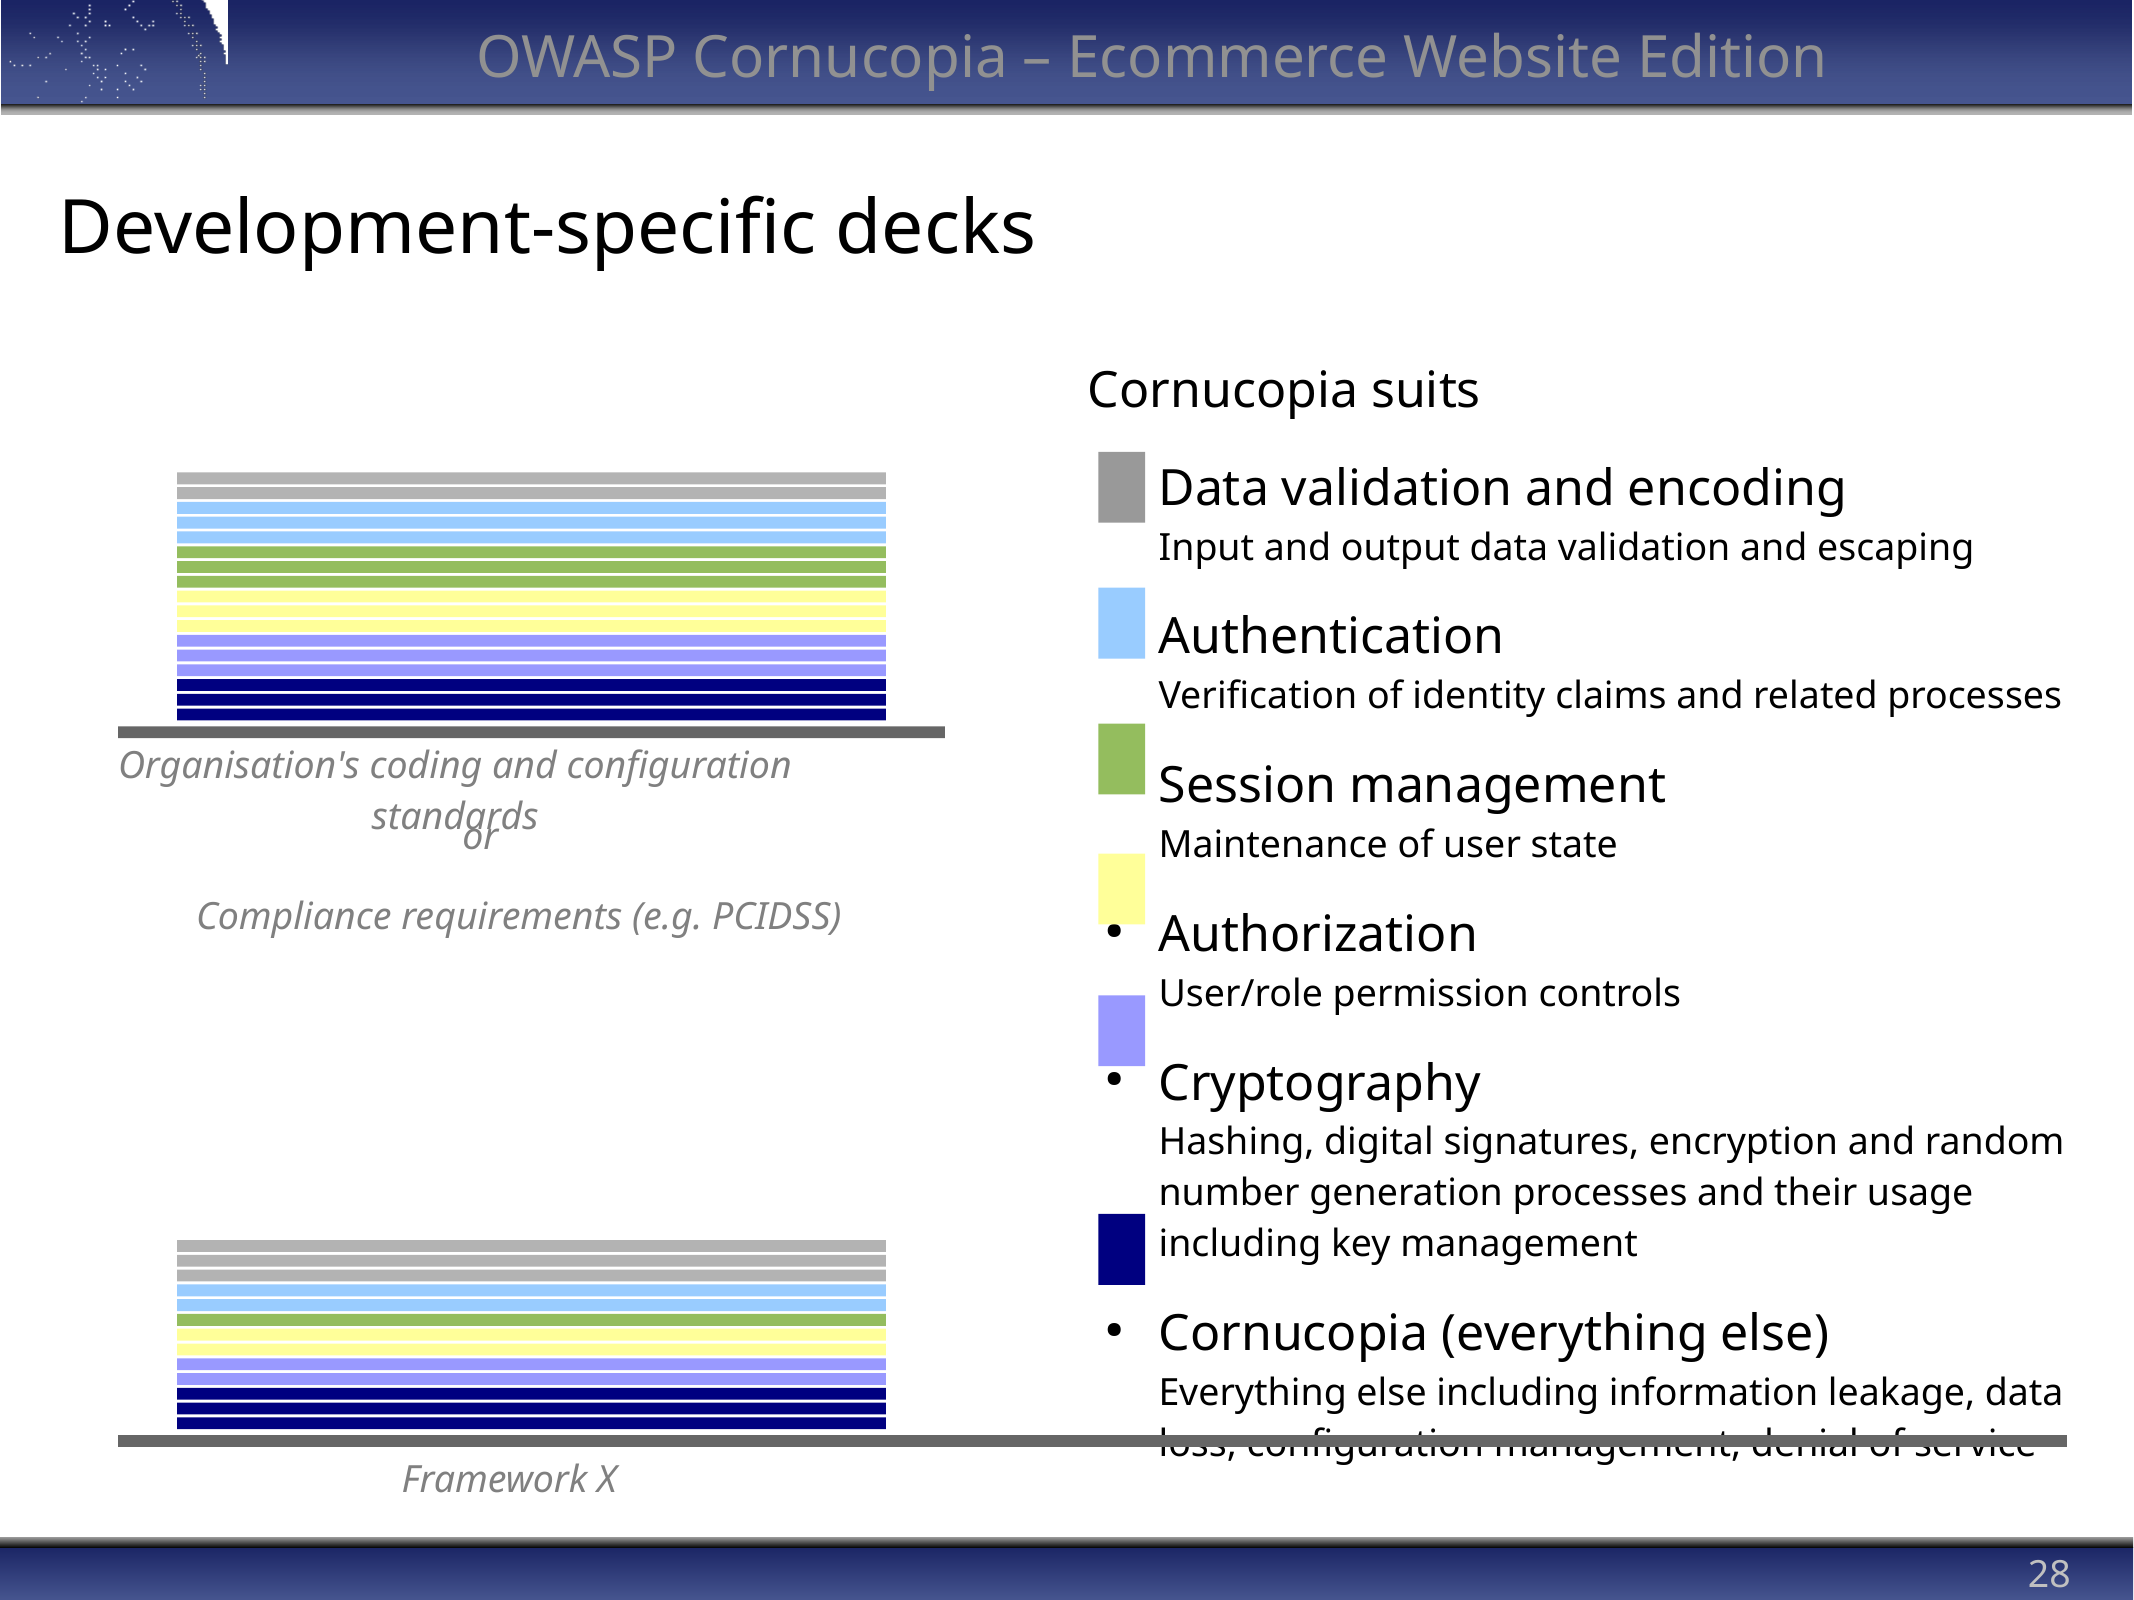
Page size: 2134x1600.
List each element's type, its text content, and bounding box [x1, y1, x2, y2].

list [177, 590, 886, 603]
list [177, 1402, 886, 1415]
list [177, 664, 886, 677]
list [177, 1373, 886, 1385]
list [1098, 1213, 1146, 1285]
list [177, 1328, 886, 1341]
list [177, 531, 886, 544]
list [177, 1343, 886, 1356]
list [177, 679, 886, 691]
list [177, 472, 886, 485]
list [177, 1299, 886, 1312]
list [177, 708, 886, 721]
list [1098, 995, 1146, 1067]
list [177, 634, 886, 647]
list [177, 561, 886, 573]
list Organisation's coding and configuration standards [118, 739, 945, 798]
list [1098, 587, 1146, 659]
list [177, 575, 886, 588]
list [177, 1240, 886, 1252]
list [177, 501, 886, 514]
list Framework X [401, 1452, 638, 1506]
list [118, 726, 945, 739]
list [177, 649, 886, 662]
list [177, 693, 886, 706]
list [177, 1387, 886, 1400]
list [177, 620, 886, 632]
list [177, 1417, 886, 1430]
list [177, 1313, 886, 1326]
list [177, 605, 886, 618]
list Cornucopia suits Data validation and encoding Input and output data validation and escaping Authentication Verification of identity claims and related processes Session management Maintenance of user state Authorization User/role permission controls Cryptography Hashing, digital signatures, encryption and random number generation processes and their usage including key management Cornucopia (everything else) Everything else including information leakage, data loss, configuration management, denial of service [1087, 354, 2068, 1536]
list [177, 487, 886, 500]
list [177, 546, 886, 559]
list [177, 1284, 886, 1297]
list [118, 1435, 2067, 1447]
list or Compliance requirements (e.g. PCIDSS) [118, 809, 945, 993]
title Development-specific decks [58, 124, 2126, 325]
list [177, 516, 886, 529]
list [177, 1358, 886, 1371]
list [1098, 853, 1146, 925]
list [1098, 451, 1146, 523]
list [1098, 723, 1146, 795]
list [177, 1254, 886, 1267]
list [177, 1269, 886, 1282]
